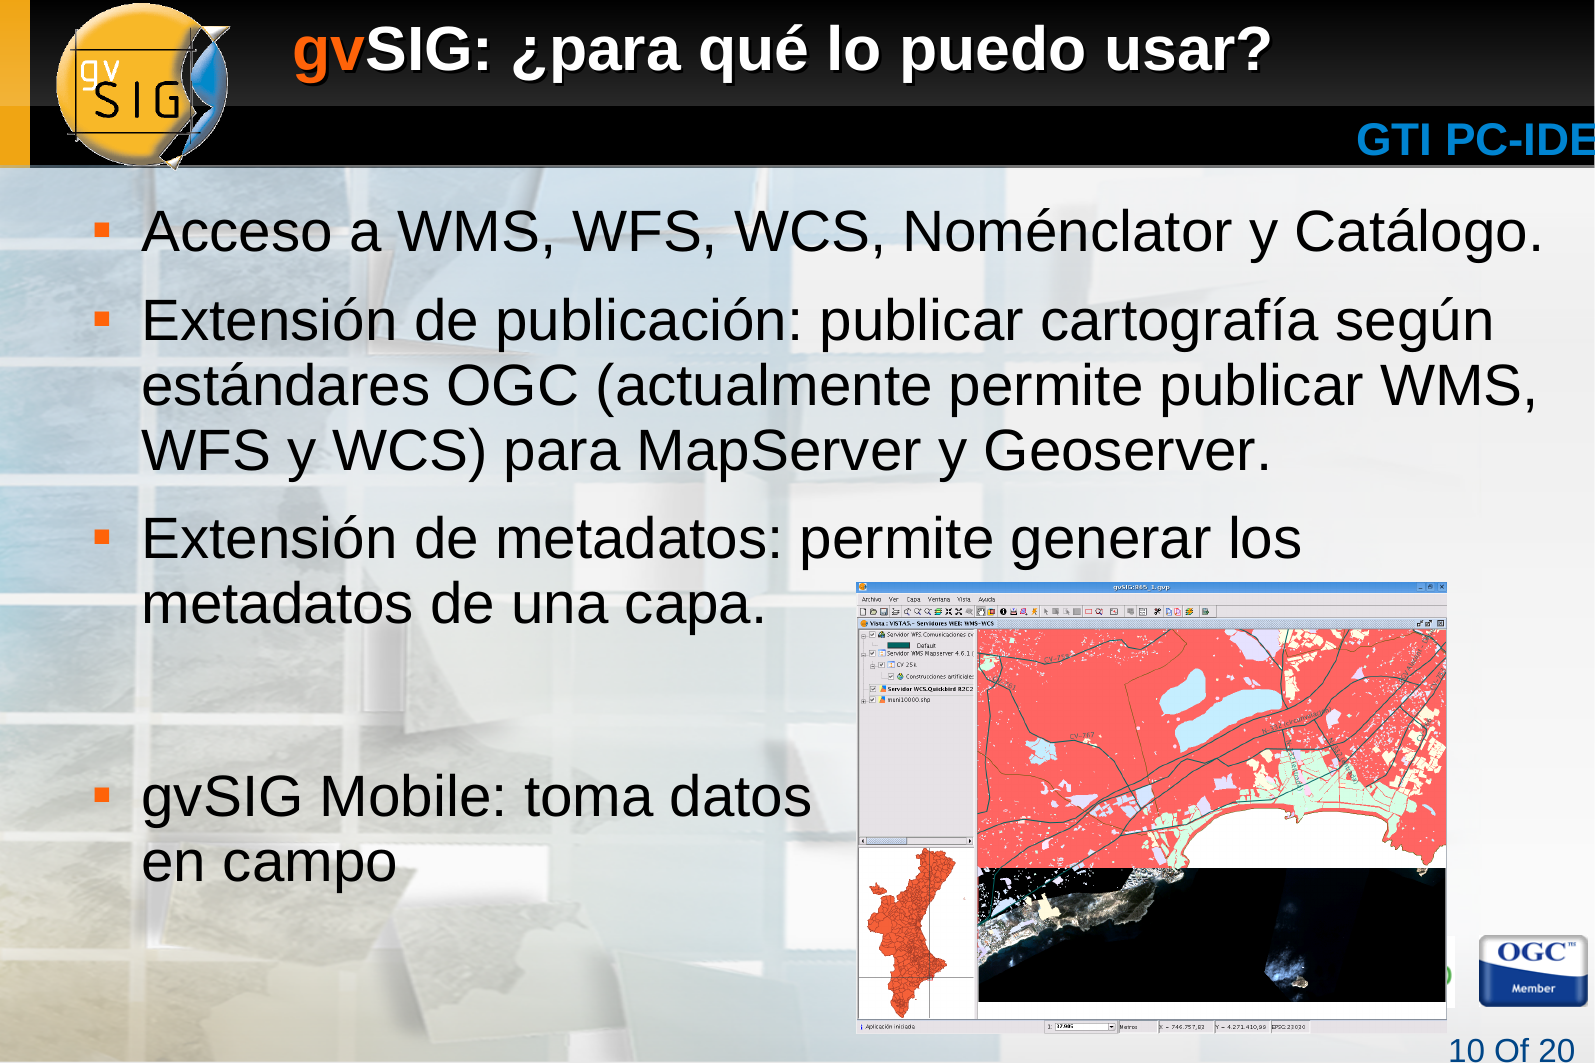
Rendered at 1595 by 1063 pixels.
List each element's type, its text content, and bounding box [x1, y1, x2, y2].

list Acceso a WMS, WFS, WCS, Noménclator y Catálogo. Extensión de publicación: publicar cartografía según estándares OGC (actualmente permite publicar WMS, WFS y WCS) para MapServer y Geoserver. Extensión de metadatos: permite generar los metadatos de una capa. gvSIG Mobile: toma datos en campo [0, 94, 1554, 895]
picture [1579, 129, 1595, 136]
picture [1554, 129, 1561, 149]
text_box gvSIG: ¿para qué lo puedo usar? [277, 9, 1388, 95]
picture [0, 0, 1595, 1063]
picture [1579, 142, 1595, 150]
